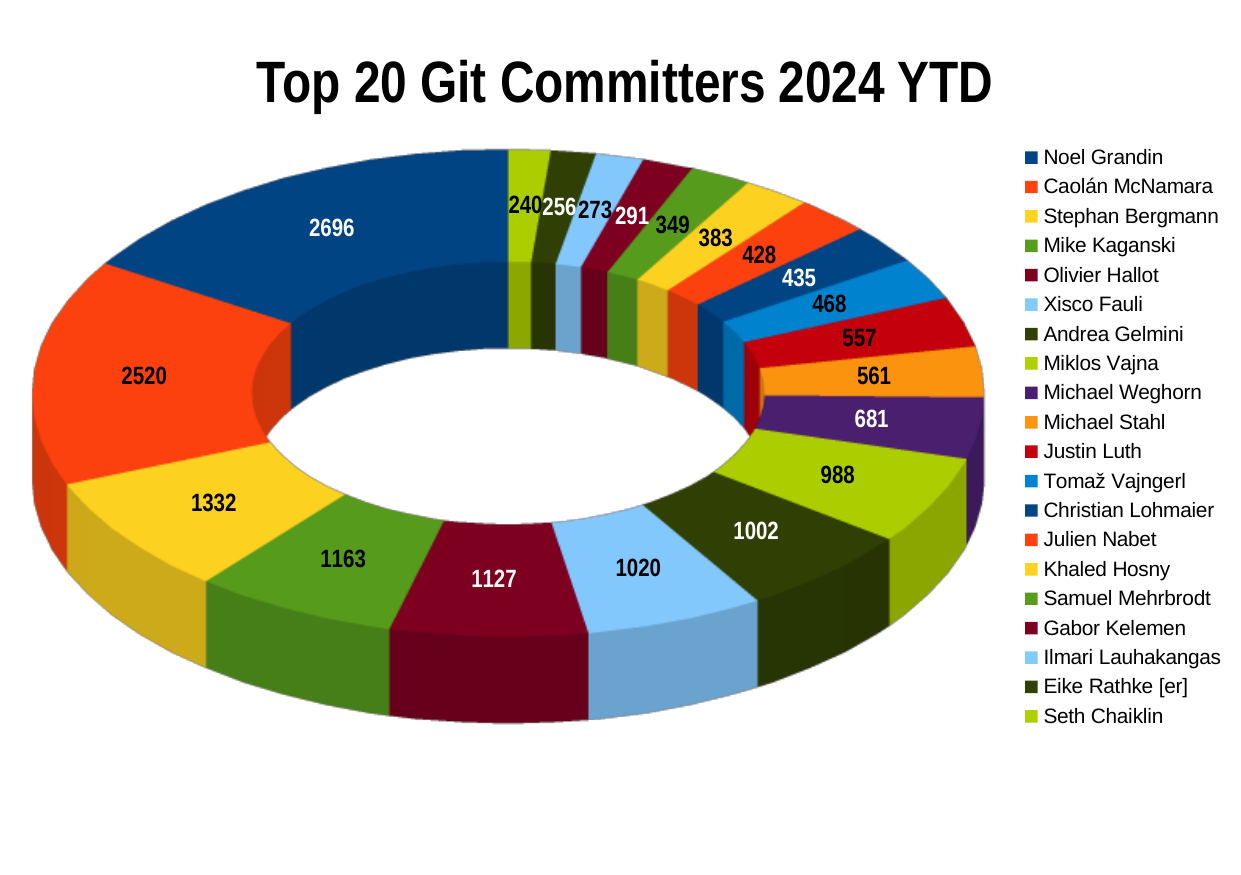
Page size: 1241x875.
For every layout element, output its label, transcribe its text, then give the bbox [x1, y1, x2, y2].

text_box Top 20 Git Committers 2024 YTD [242, 40, 1008, 110]
picture [0, 0, 1241, 874]
